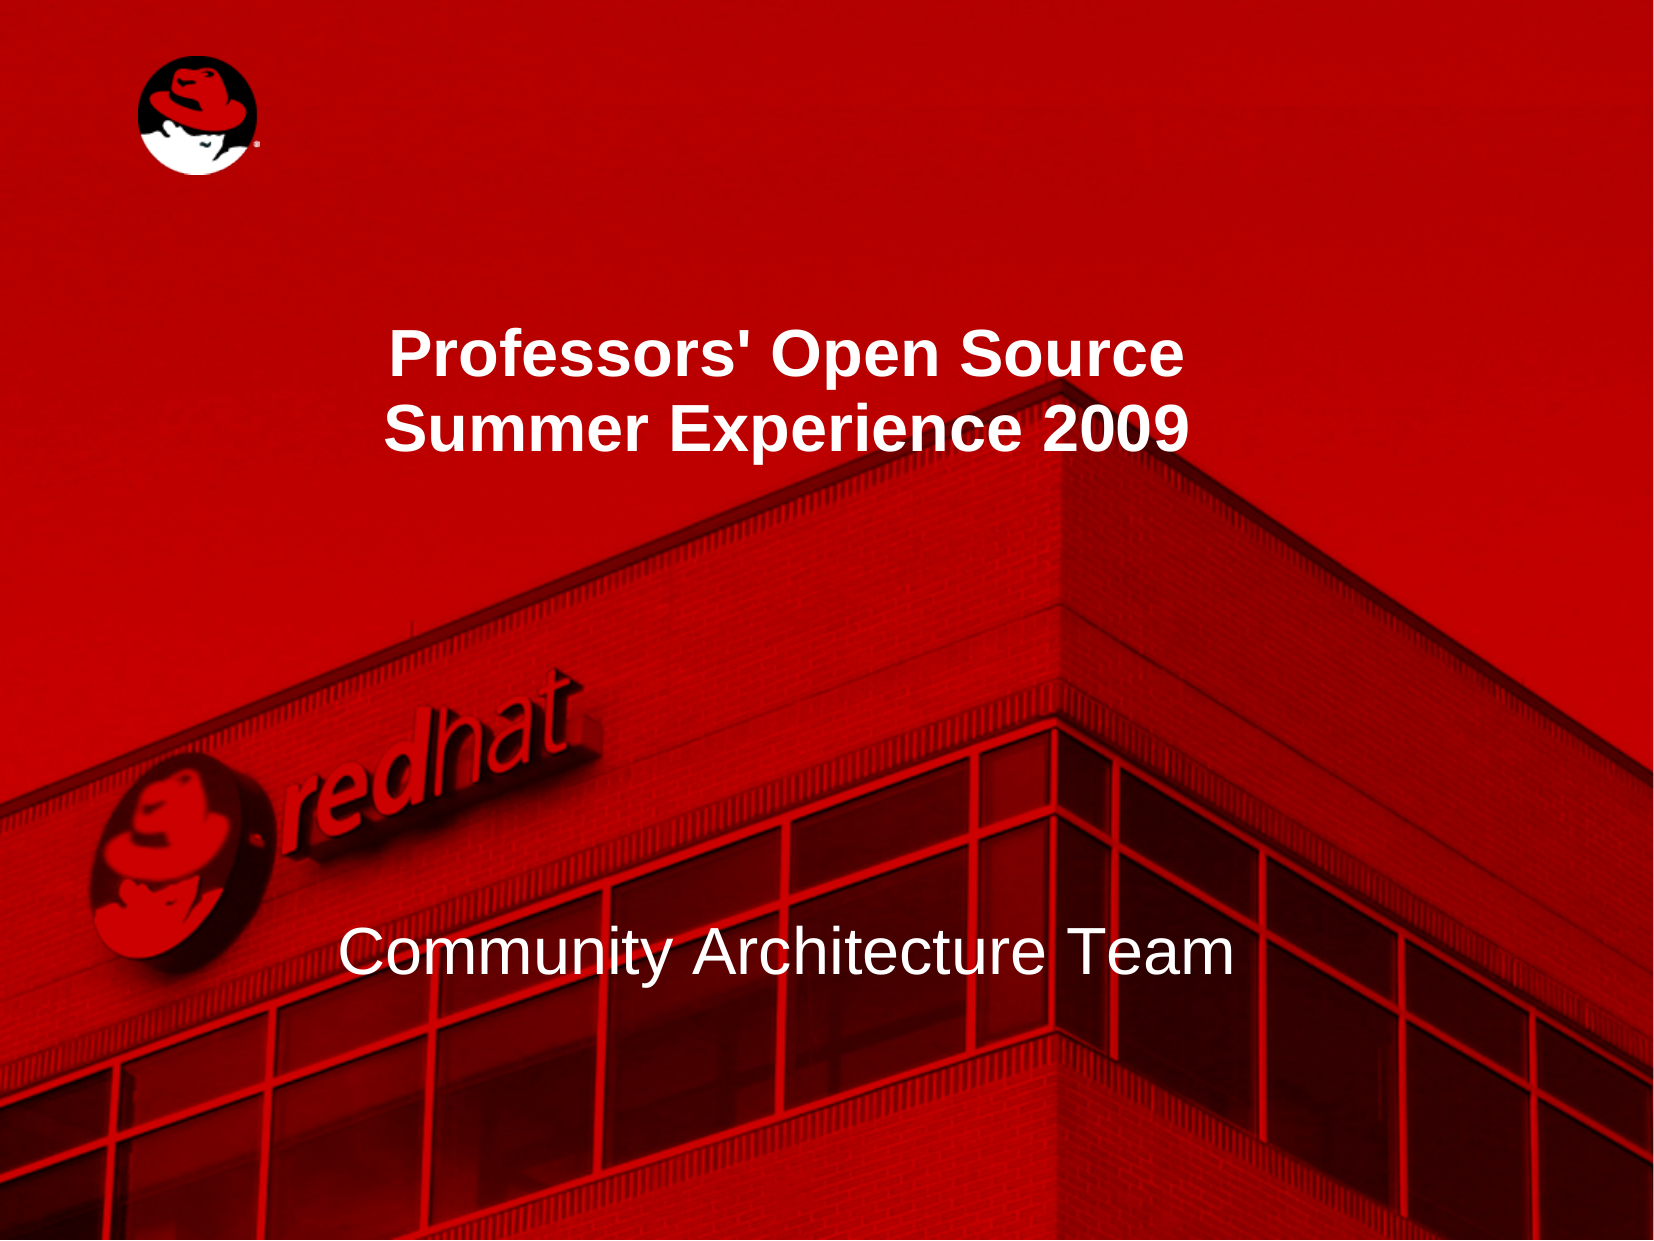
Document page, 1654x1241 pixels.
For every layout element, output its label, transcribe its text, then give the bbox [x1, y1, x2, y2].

picture [0, 0, 1654, 1241]
text_box Professors' Open Source Summer Experience 2009 Community Architecture Team [142, 315, 1432, 989]
